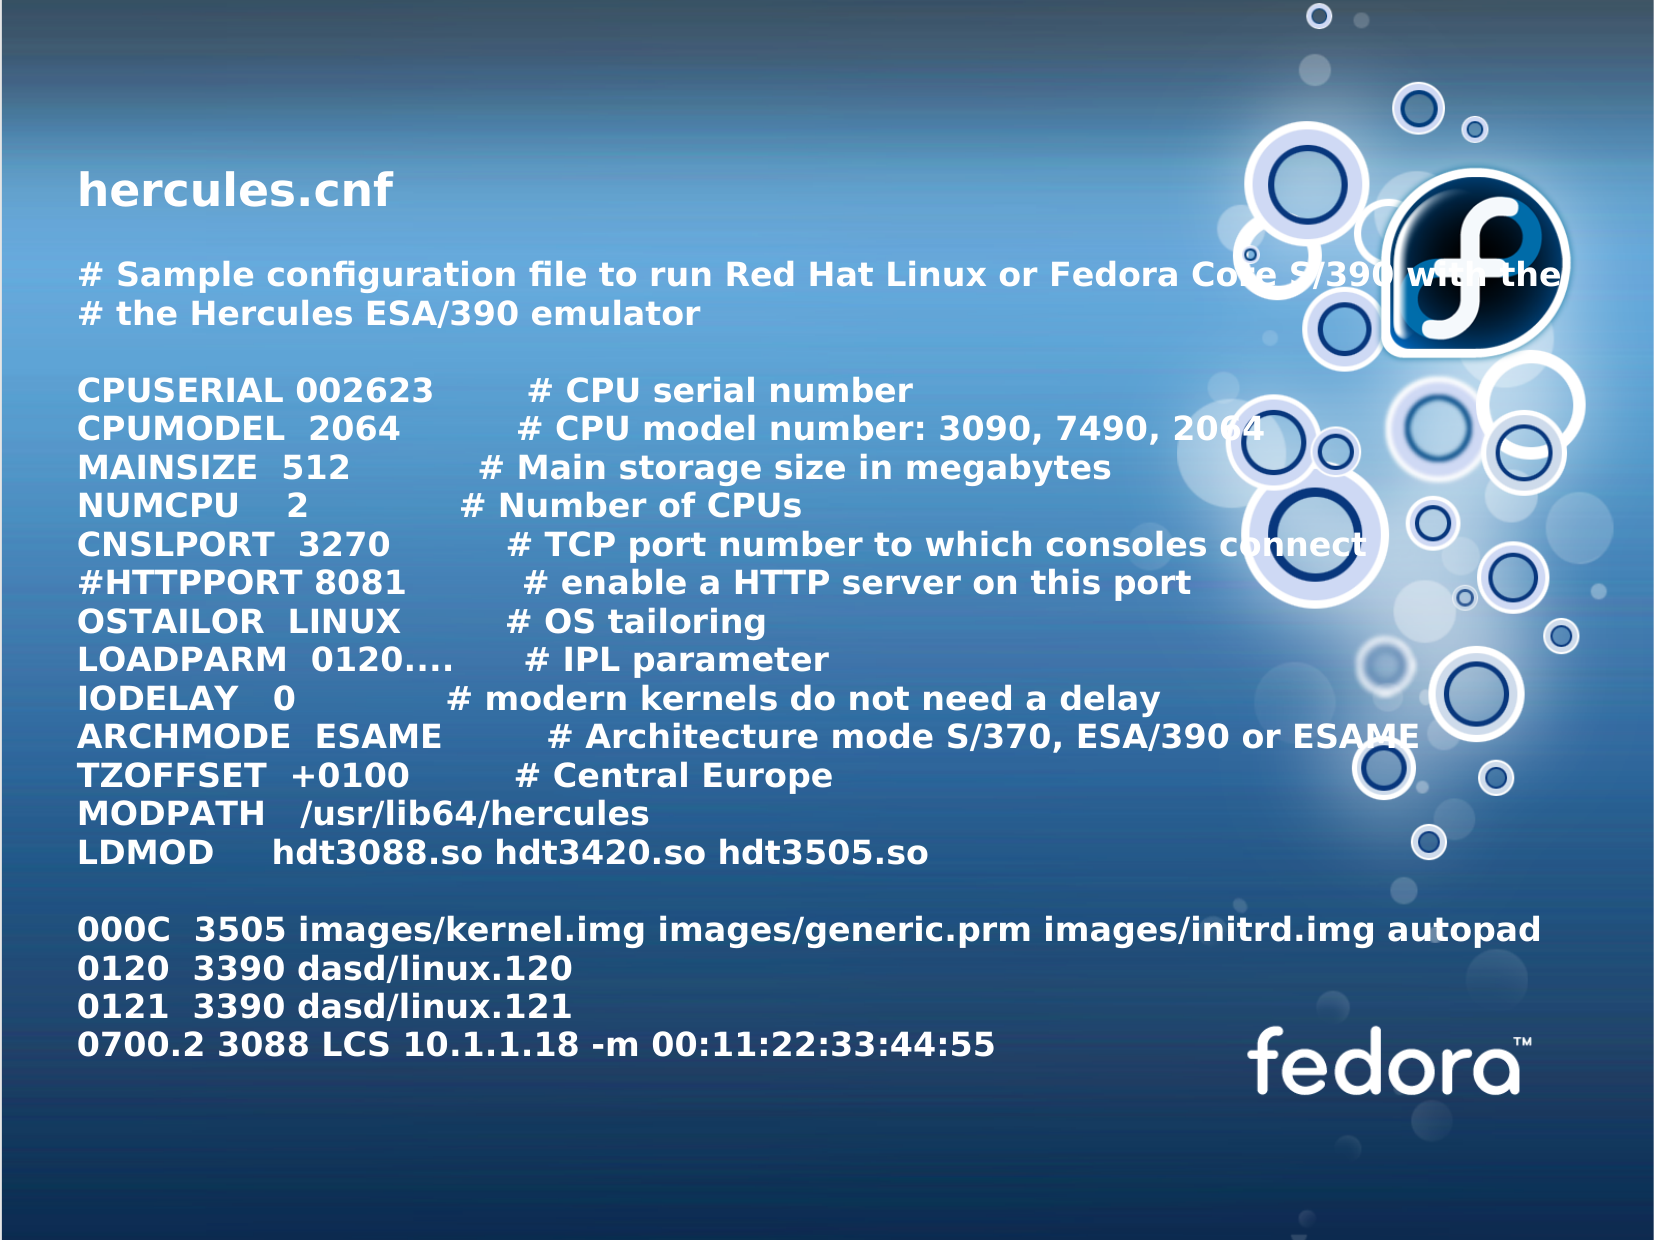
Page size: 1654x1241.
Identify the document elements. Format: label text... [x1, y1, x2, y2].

picture [1, 0, 1654, 1240]
title hercules.cnf # Sample configuration file to run Red Hat Linux or Fedora Core S/390 with the # the Hercules ESA/390 emulator CPUSERIAL 002623 # CPU serial number CPUMODEL 2064 # CPU model number: 3090, 7490, 2064 MAINSIZE 512 # Main storage size in megabytes NUMCPU 2 # Number of CPUs CNSLPORT 3270 # TCP port number to which consoles connect #HTTPPORT 8081 # enable a HTTP server on this port OSTAILOR LINUX # OS tailoring LOADPARM 0120.... # IPL parameter IODELAY 0 # modern kernels do not need a delay ARCHMODE ESAME # Architecture mode S/370, ESA/390 or ESAME TZOFFSET +0100 # Central Europe MODPATH /usr/lib64/hercules LDMOD hdt3088.so hdt3420.so hdt3505.so 000C 3505 images/kernel.img images/generic.prm images/initrd.img autopad 0120 3390 dasd/linux.120 0121 3390 dasd/linux.121 0700.2 3088 LCS 10.1.1.18 -m 00:11:22:33:44:55 [76, 73, 1565, 1156]
